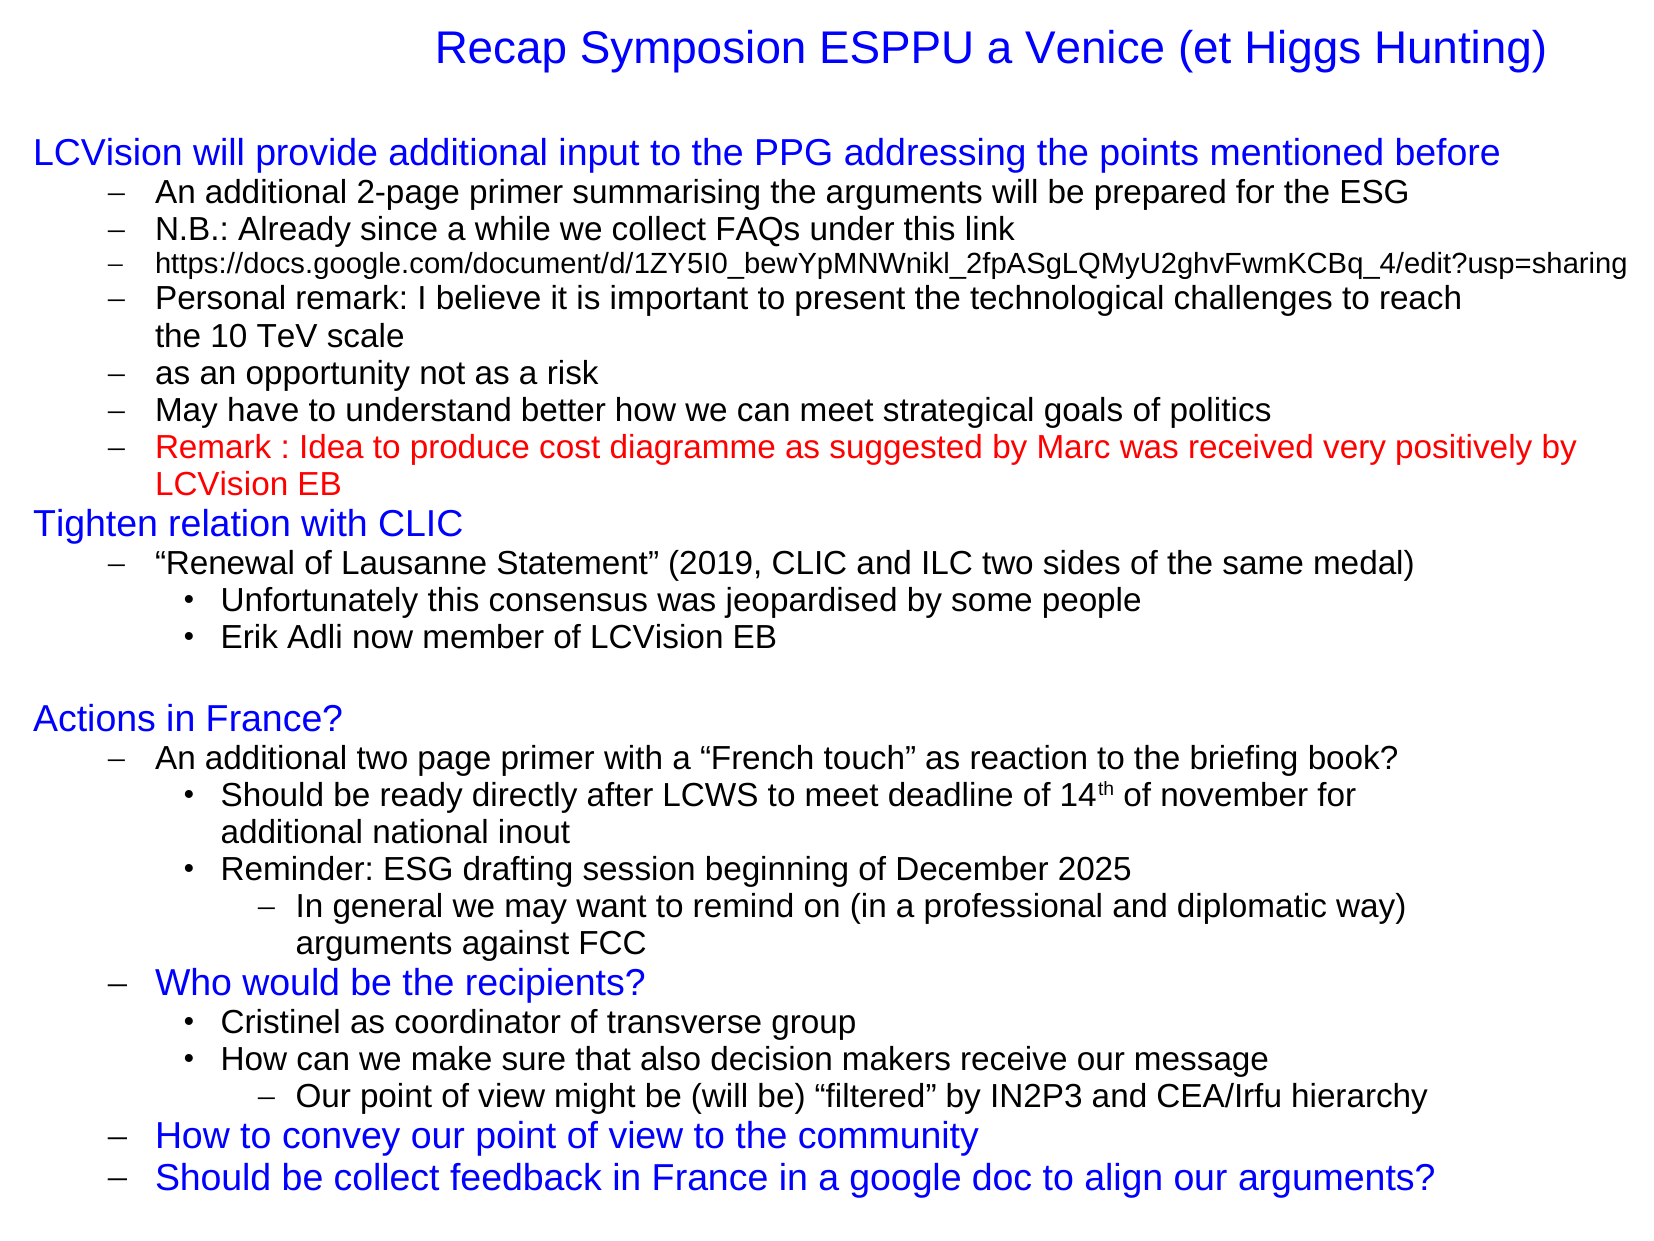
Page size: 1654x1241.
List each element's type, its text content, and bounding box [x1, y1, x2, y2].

text_box Recap Symposion ESPPU a Venice (et Higgs Hunting) [420, 13, 1411, 91]
text_box LCVision will provide additional input to the PPG addressing the points mentioned before An additional 2-page primer summarising the arguments will be prepared for the ESG N.B.: Already since a while we collect FAQs under this link https://docs.google.com/document/d/1ZY5I0_bewYpMNWnikl_2fpASgLQMyU2ghvFwmKCBq_4/edit?usp=sharing Personal remark: I believe it is important to present the technological challenges to reach the 10 TeV scale as an opportunity not as a risk May have to understand better how we can meet strategical goals of politics Remark : Idea to produce cost diagramme as suggested by Marc was received very positively by LCVision EB Tighten relation with CLIC “Renewal of Lausanne Statement” (2019, CLIC and ILC two sides of the same medal) Unfortunately this consensus was jeopardised by some people Erik Adli now member of LCVision EB Actions in France? An additional two page primer with a “French touch” as reaction to the briefing book? Should be ready directly after LCWS to meet deadline of 14th of november for additional national inout Reminder: ESG drafting session beginning of December 2025 In general we may want to remind on (in a professional and diplomatic way) arguments against FCC Who would be the recipients? Cristinel as coordinator of transverse group How can we make sure that also decision makers receive our message Our point of view might be (will be) “filtered” by IN2P3 and CEA/Irfu hierarchy How to convey our point of view to the community Should be collect feedback in France in a google doc to align our arguments? [18, 124, 1644, 1241]
